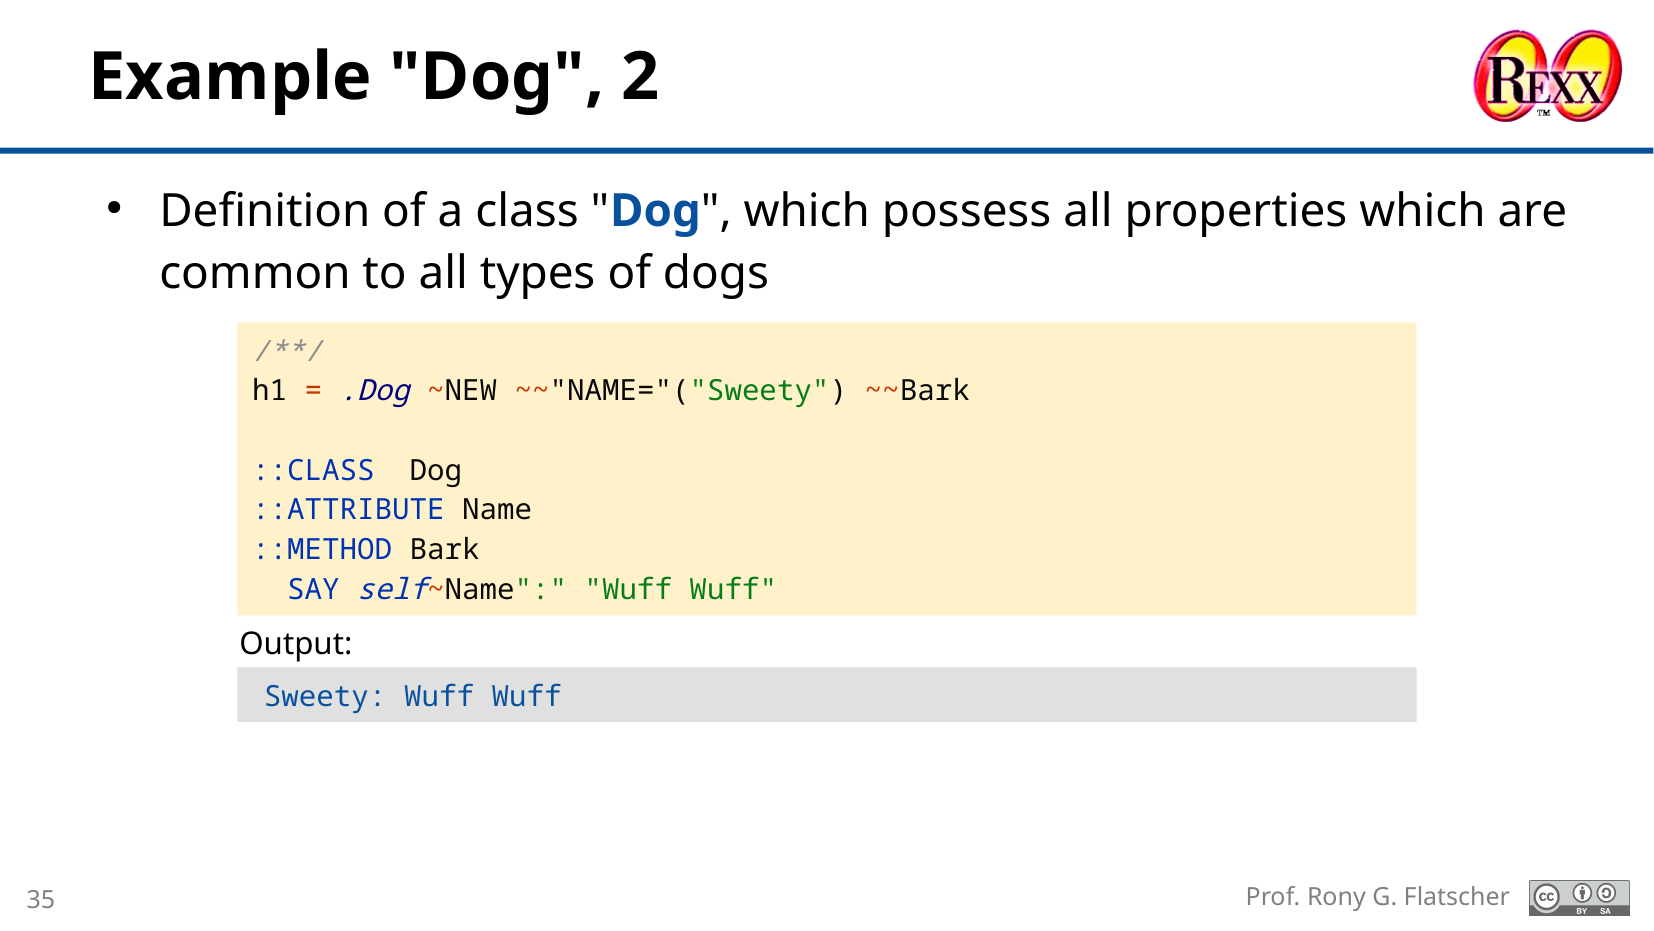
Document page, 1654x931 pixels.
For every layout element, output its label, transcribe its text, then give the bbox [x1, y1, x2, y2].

title Example "Dog", 2 [29, 0, 1654, 148]
list Definition of a class "Dog", which possess all properties which are common to all types of dogs [88, 177, 1577, 857]
text_box /**/ h1 = .Dog ~NEW ~~"NAME="("Sweety") ~~Bark ::CLASS Dog ::ATTRIBUTE Name ::METHOD Bark SAY self~Name":" "Wuff Wuff" [237, 322, 1417, 603]
text_box Sweety: Wuff Wuff [237, 667, 1417, 721]
text_box Output: [224, 614, 390, 670]
